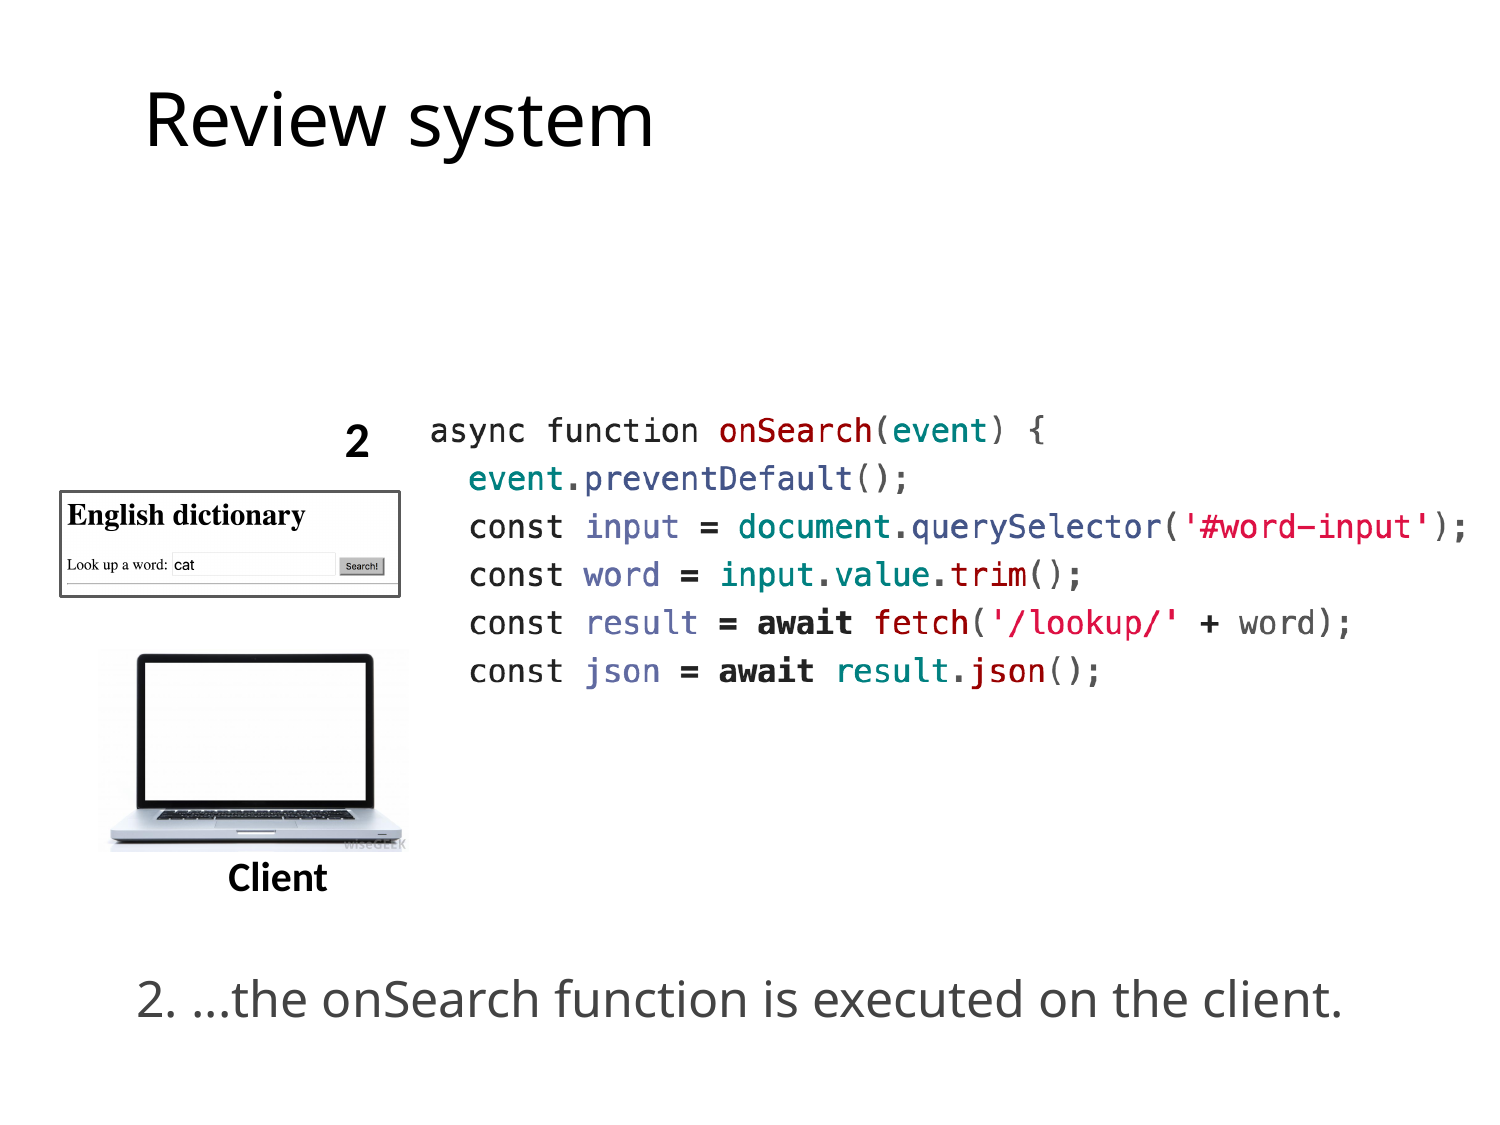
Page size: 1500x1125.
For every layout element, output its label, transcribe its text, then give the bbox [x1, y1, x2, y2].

list 2. ...the onSearch function is executed on the client. [121, 943, 1442, 1104]
text_box Client [155, 818, 401, 932]
picture [421, 411, 1481, 714]
text_box 2 [316, 397, 399, 479]
picture [98, 649, 409, 852]
picture [61, 493, 399, 596]
title Review system [128, 56, 1372, 183]
